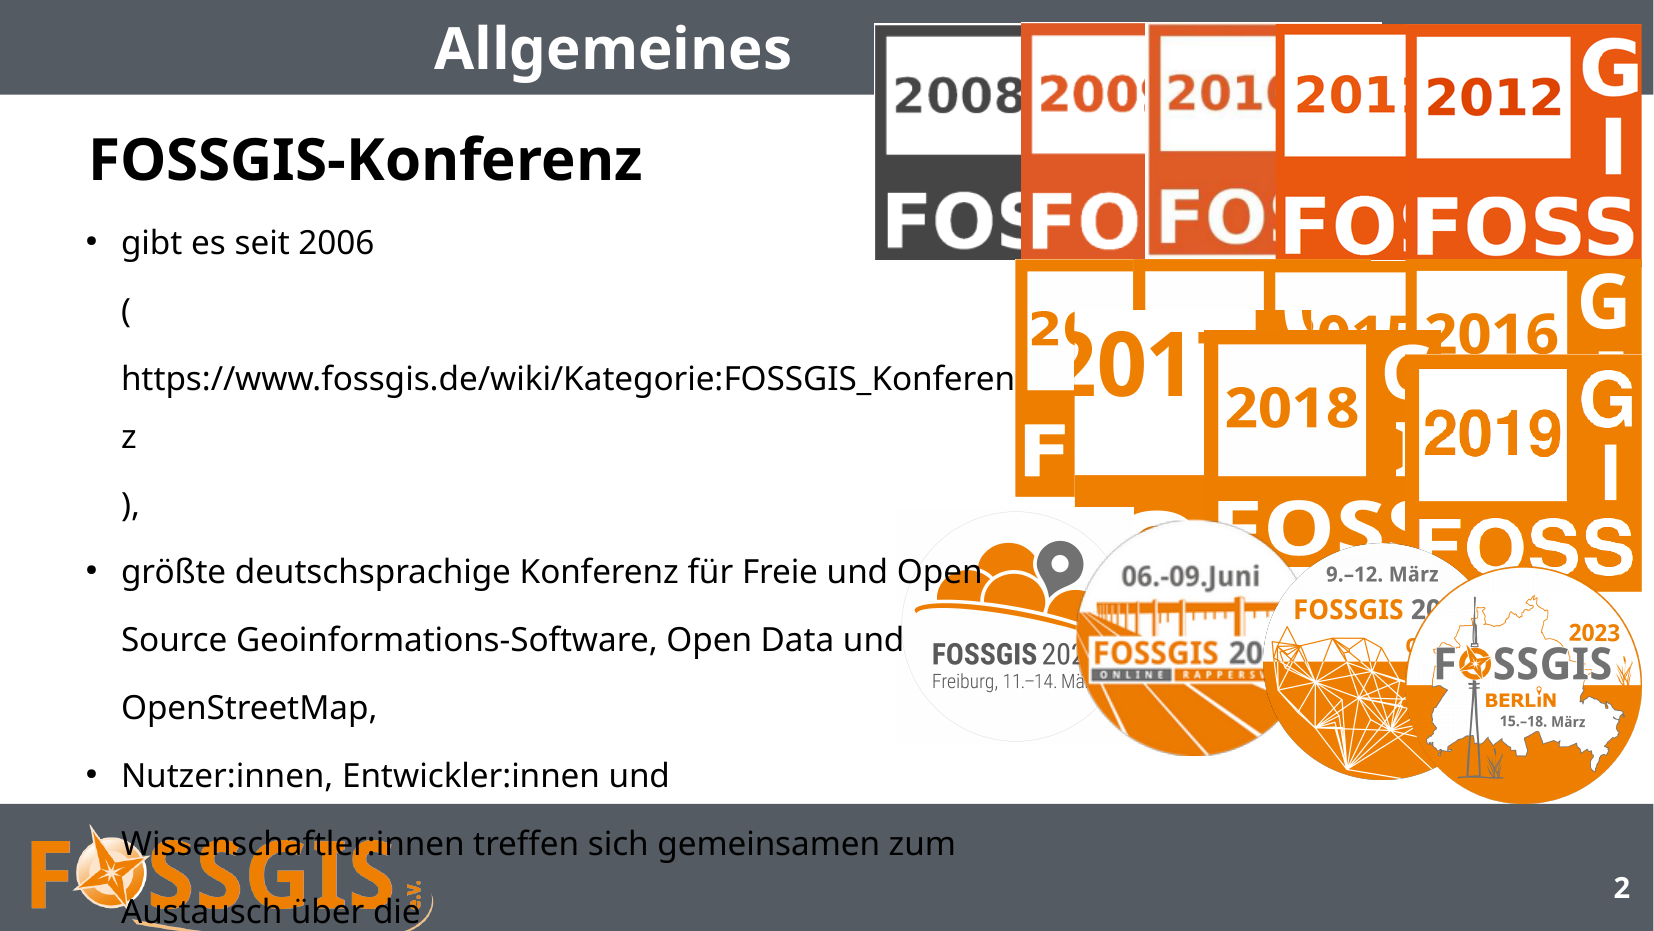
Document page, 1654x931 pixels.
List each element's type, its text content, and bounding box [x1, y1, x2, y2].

picture [23, 823, 438, 931]
text_box gibt es seit 2006 (https://www.fossgis.de/wiki/Kategorie:FOSSGIS_Konferenz), größte deutschsprachige Konferenz für Freie und Open Source Geoinformations-Software, Open Data und OpenStreetMap, Nutzer:innen, Entwickler:innen und Wissenschaftler:innen treffen sich gemeinsamen zum Austausch über die neuesten Trends und Features. Die Konferenz ist nicht gewinnorientiert und wird überwiegend durch ehrenamtliches Engagement getragen. [70, 188, 1034, 787]
picture [430, 839, 438, 844]
title [0, 803, 1654, 931]
title FOSSGIS-Konferenz [88, 118, 874, 188]
text_box <Foliennummer> [1204, 860, 1646, 931]
title Allgemeines [0, 0, 1654, 95]
picture [430, 847, 438, 853]
picture [874, 22, 1642, 804]
